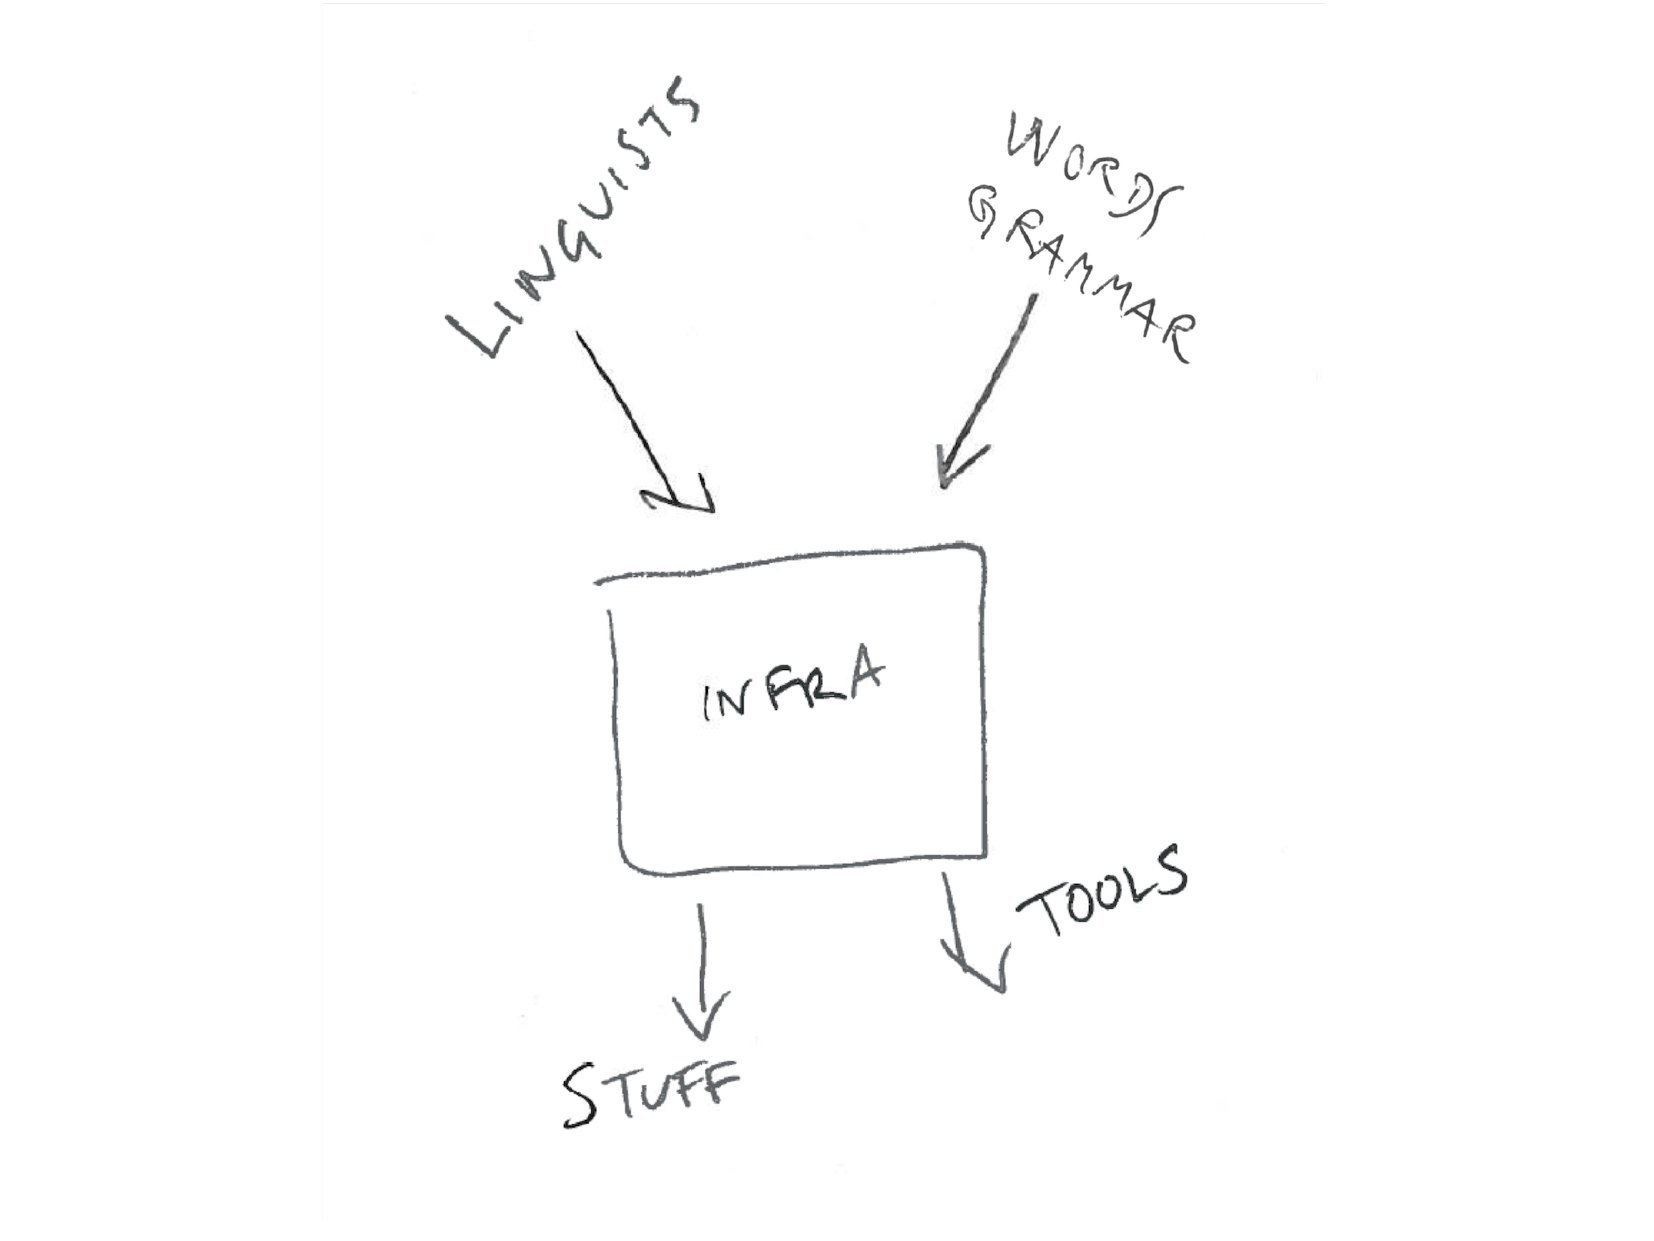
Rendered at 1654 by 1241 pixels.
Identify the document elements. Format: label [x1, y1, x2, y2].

picture [310, 0, 1337, 1232]
